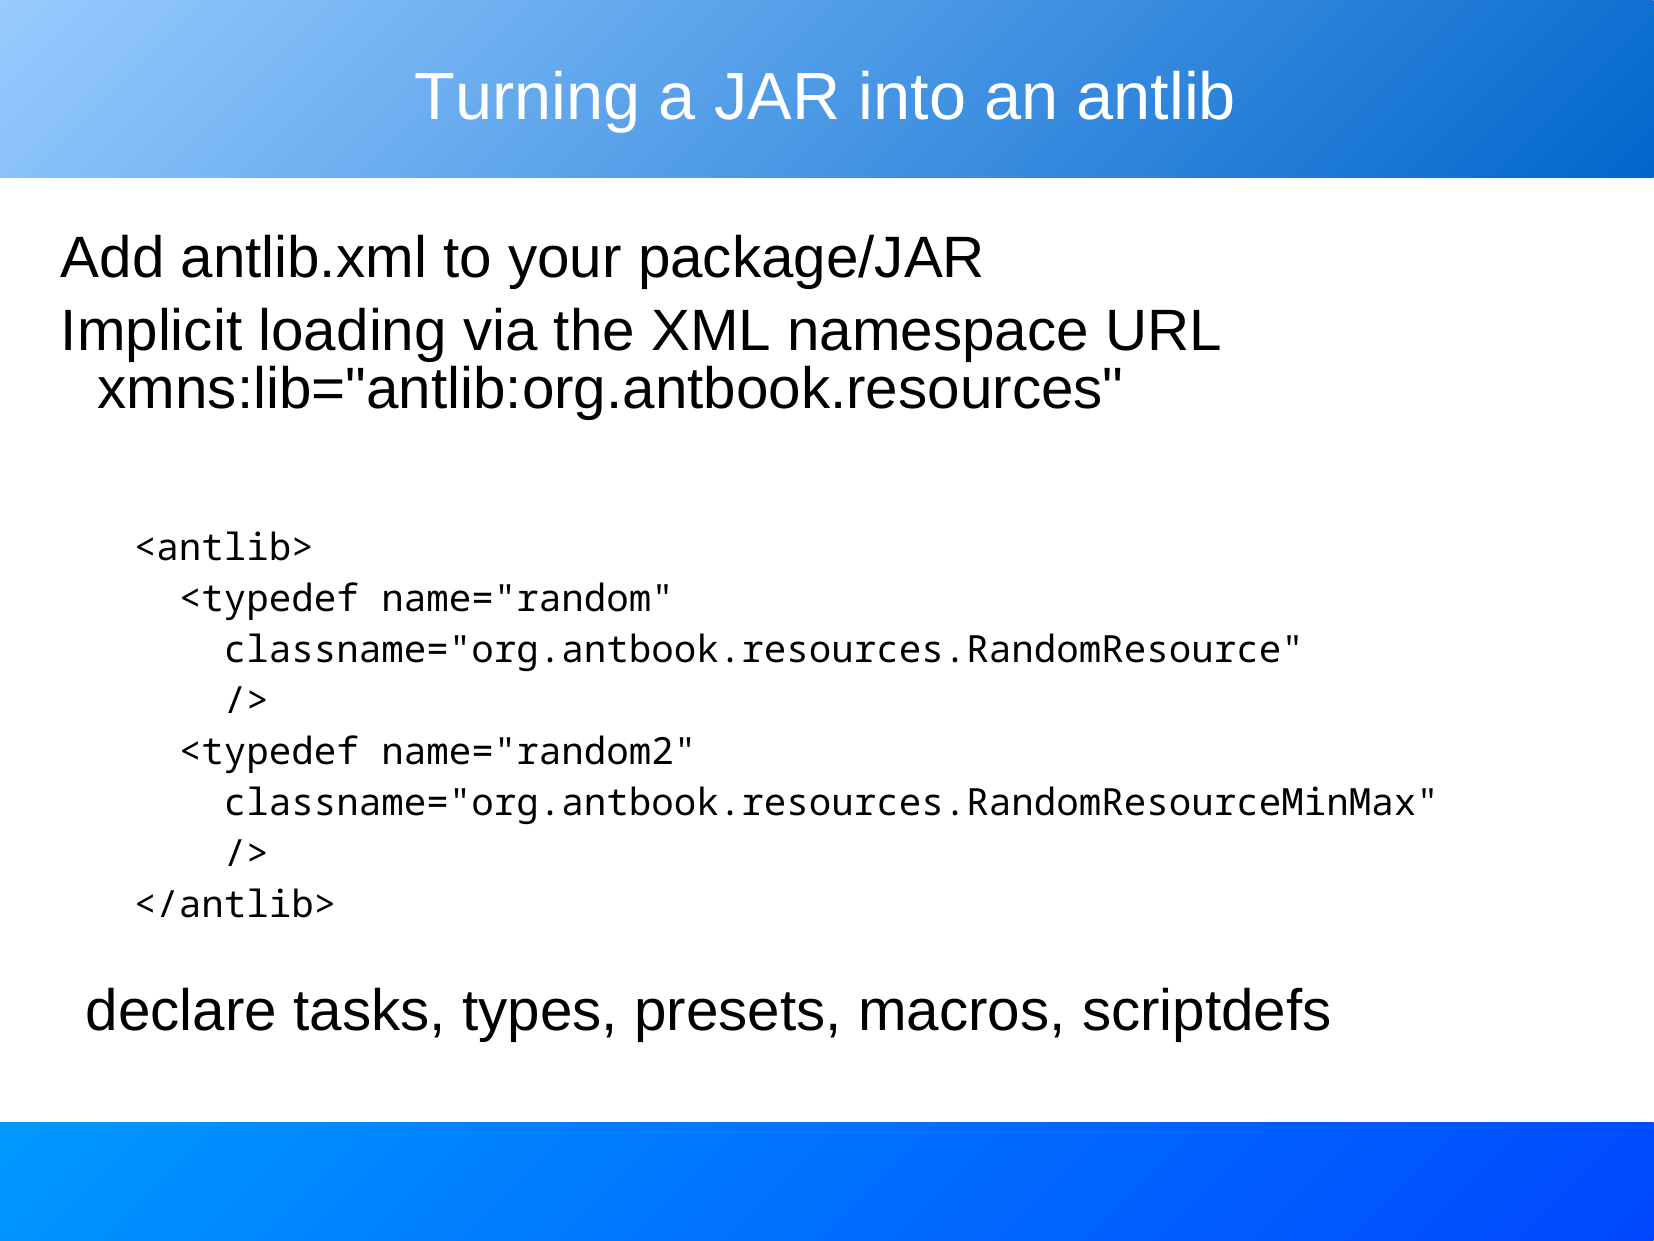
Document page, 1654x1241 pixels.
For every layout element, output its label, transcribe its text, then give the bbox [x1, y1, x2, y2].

text_box declare tasks, types, presets, macros, scriptdefs [85, 983, 1401, 1049]
title Turning a JAR into an antlib [162, 59, 1489, 148]
list Add antlib.xml to your package/JAR Implicit loading via the XML namespace URL xmns:lib="antlib:org.antbook.resources" [60, 230, 1565, 515]
text_box <antlib> <typedef name="random" classname="org.antbook.resources.RandomResource" /> <typedef name="random2" classname="org.antbook.resources.RandomResourceMinMax" /> </antlib> [119, 567, 1454, 883]
